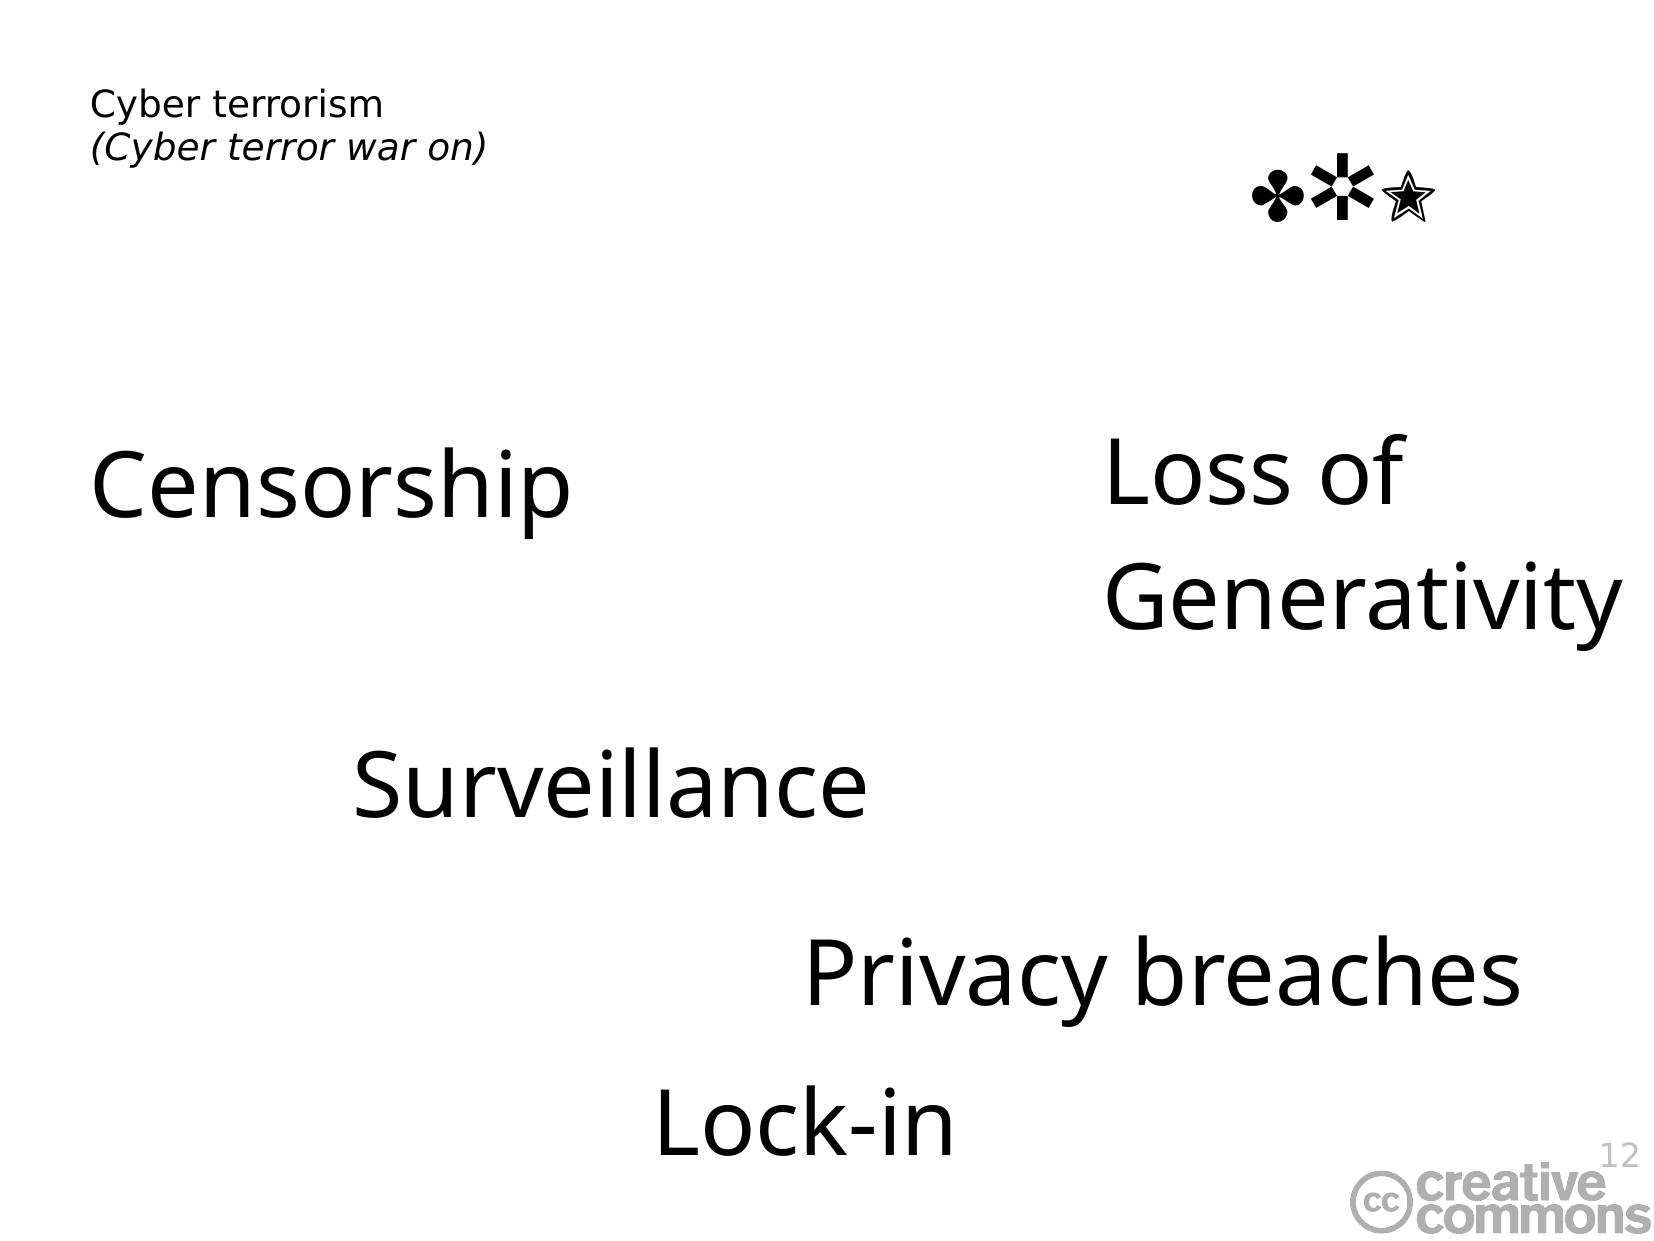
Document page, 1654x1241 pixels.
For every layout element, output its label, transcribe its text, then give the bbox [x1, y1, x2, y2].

text_box Lock-in [637, 1050, 958, 1188]
picture [1350, 1162, 1651, 1234]
text_box Surveillance [337, 712, 858, 851]
text_box Loss of Generativity [1087, 399, 1569, 638]
text_box Censorship [75, 412, 560, 550]
text_box Cyber terrorism (Cyber terror war on) [75, 75, 495, 177]
text_box DRM [1237, 150, 1405, 278]
text_box Privacy breaches [787, 900, 1508, 1038]
